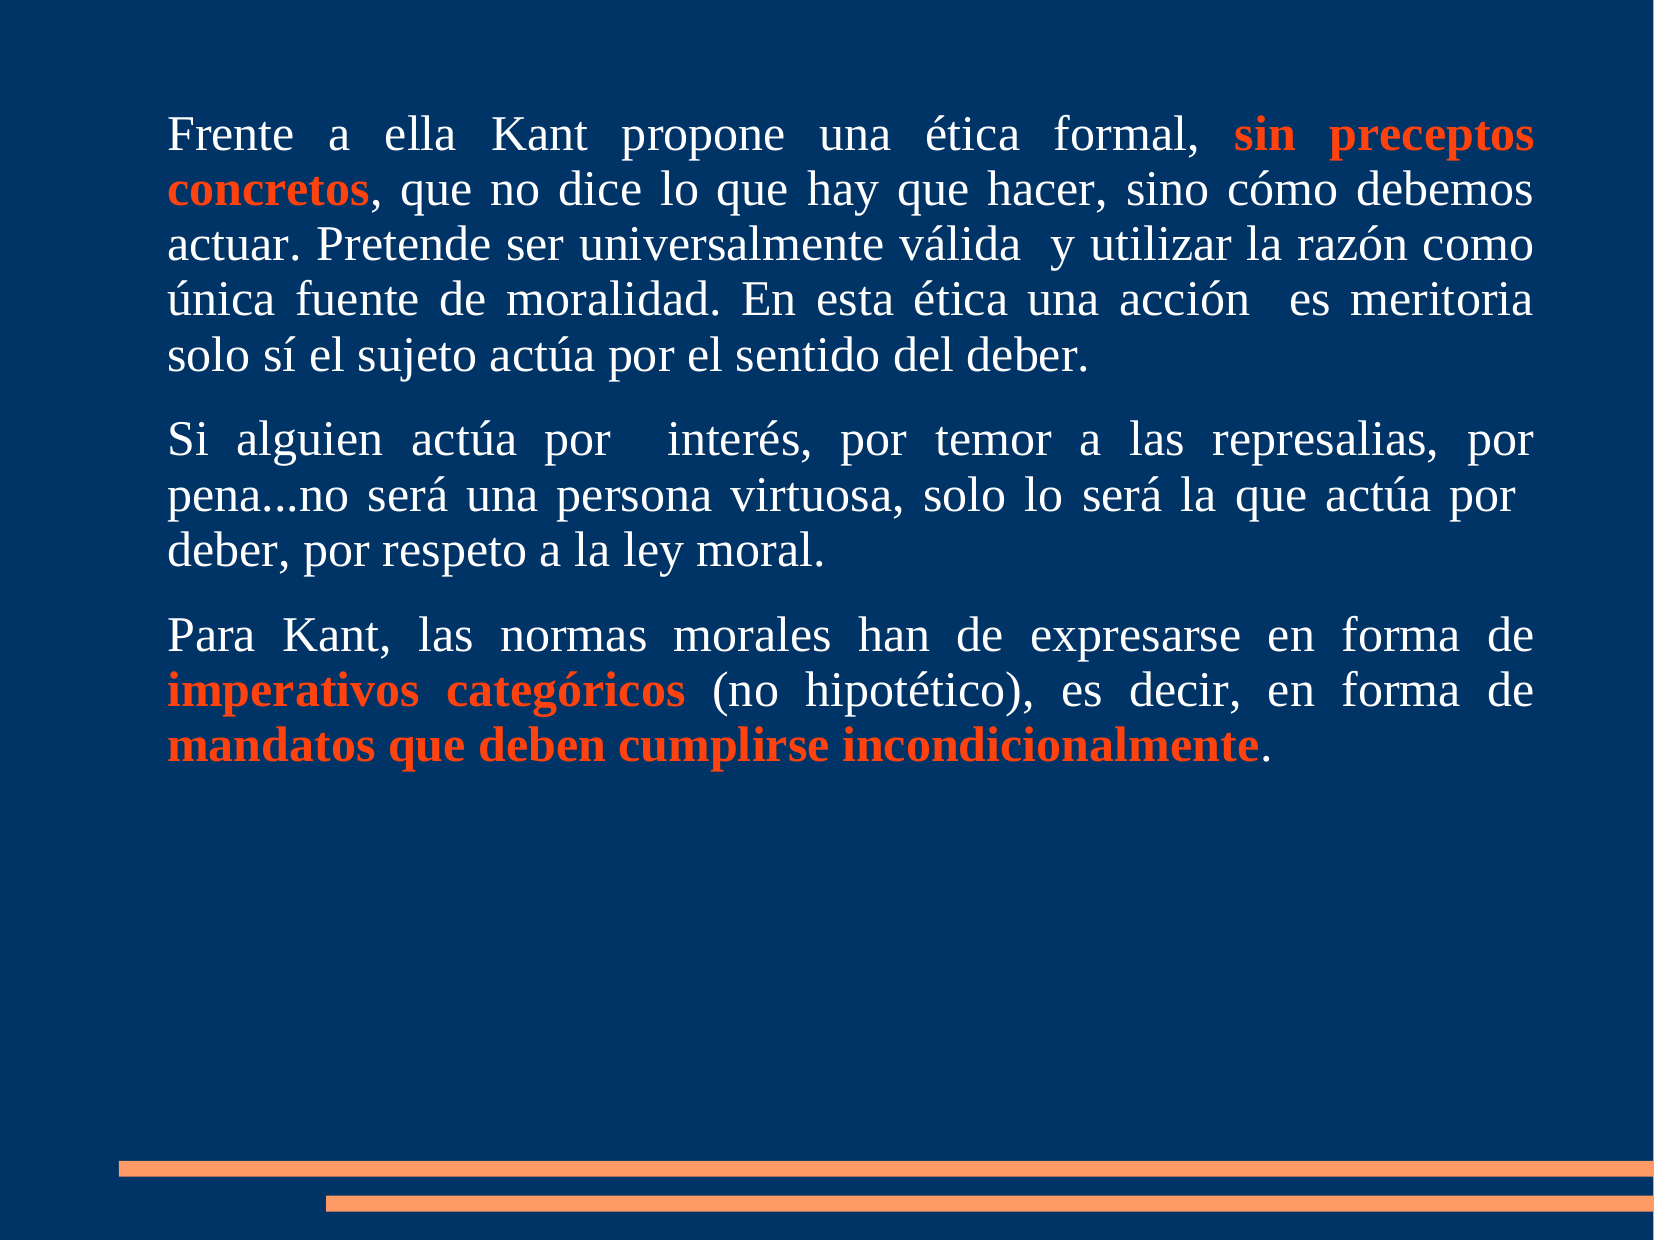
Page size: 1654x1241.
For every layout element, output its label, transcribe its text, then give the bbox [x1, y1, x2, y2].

list Frente a ella Kant propone una ética formal, sin preceptos concretos, que no dice lo que hay que hacer, sino cómo debemos actuar. Pretende ser universalmente válida y utilizar la razón como única fuente de moralidad. En esta ética una acción es meritoria solo sí el sujeto actúa por el sentido del deber. Si alguien actúa por interés, por temor a las represalias, por pena...no será una persona virtuosa, solo lo será la que actúa por deber, por respeto a la ley moral. Para Kant, las normas morales han de expresarse en forma de imperativos categóricos (no hipotético), es decir, en forma de mandatos que deben cumplirse incondicionalmente. [96, 105, 1536, 916]
